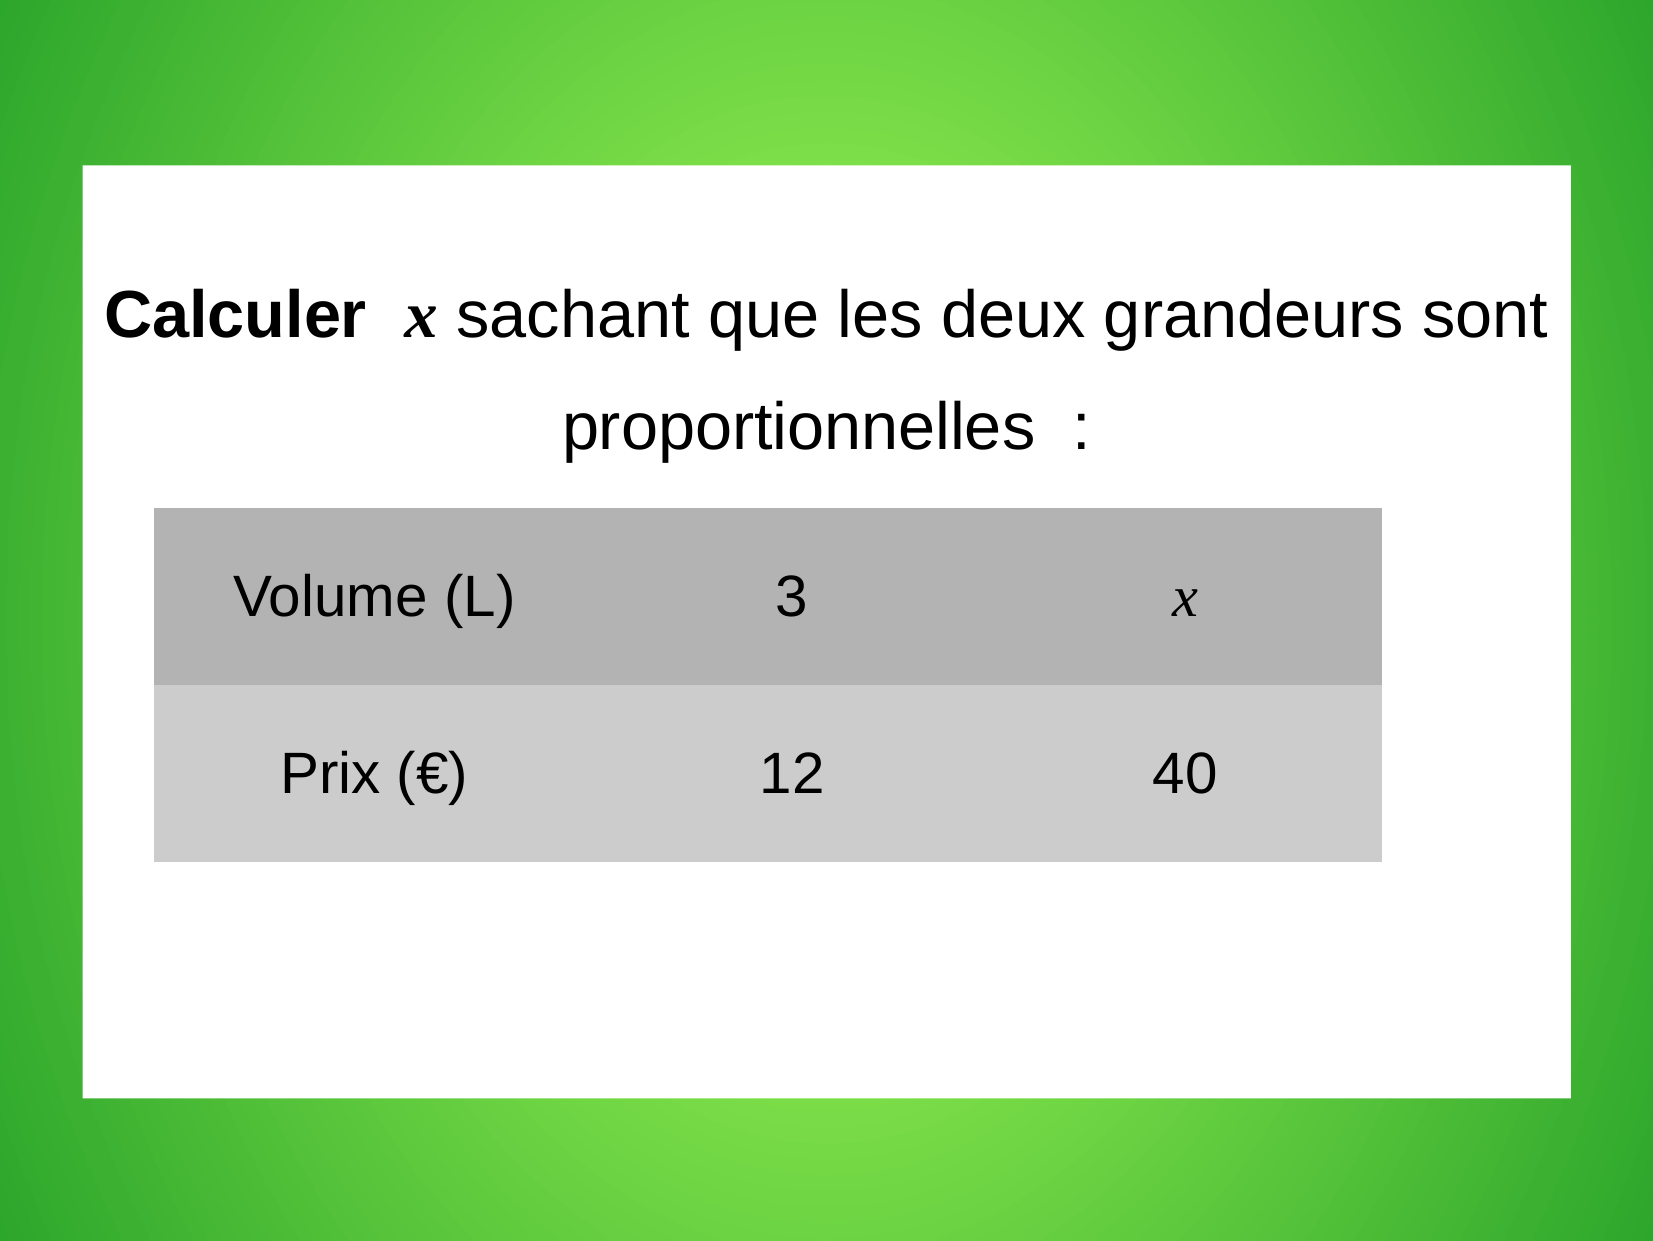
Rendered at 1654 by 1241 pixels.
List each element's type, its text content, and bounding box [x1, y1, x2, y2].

table_cell 40 [989, 685, 1382, 862]
table_header x [989, 508, 1382, 685]
table_header 3 [595, 508, 989, 685]
picture [0, 0, 1654, 1241]
table_cell Prix (€) [154, 685, 595, 862]
table_cell 12 [595, 685, 989, 862]
table_header Volume (L) [154, 508, 595, 685]
text_box Calculer x sachant que les deux grandeurs sont proportionnelles : [82, 165, 1571, 1099]
